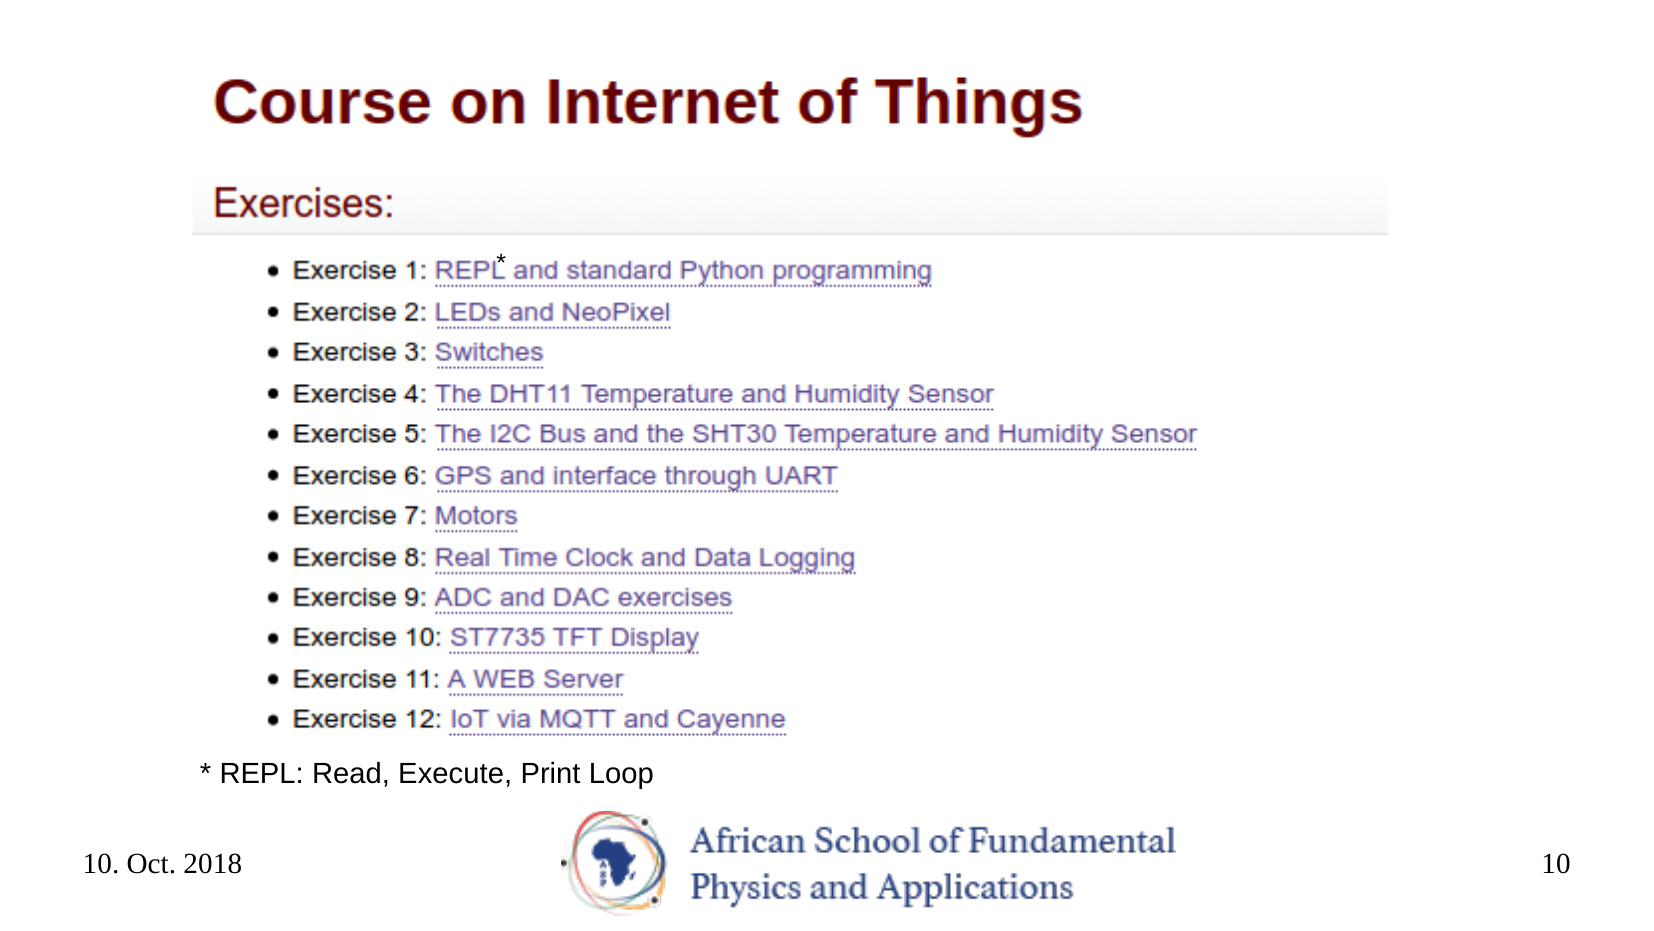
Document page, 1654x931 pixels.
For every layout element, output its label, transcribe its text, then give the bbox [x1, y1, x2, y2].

picture [177, 58, 1388, 764]
text_box * REPL: Read, Execute, Print Loop [184, 749, 827, 831]
picture [561, 811, 1176, 916]
text_box * [481, 241, 522, 285]
